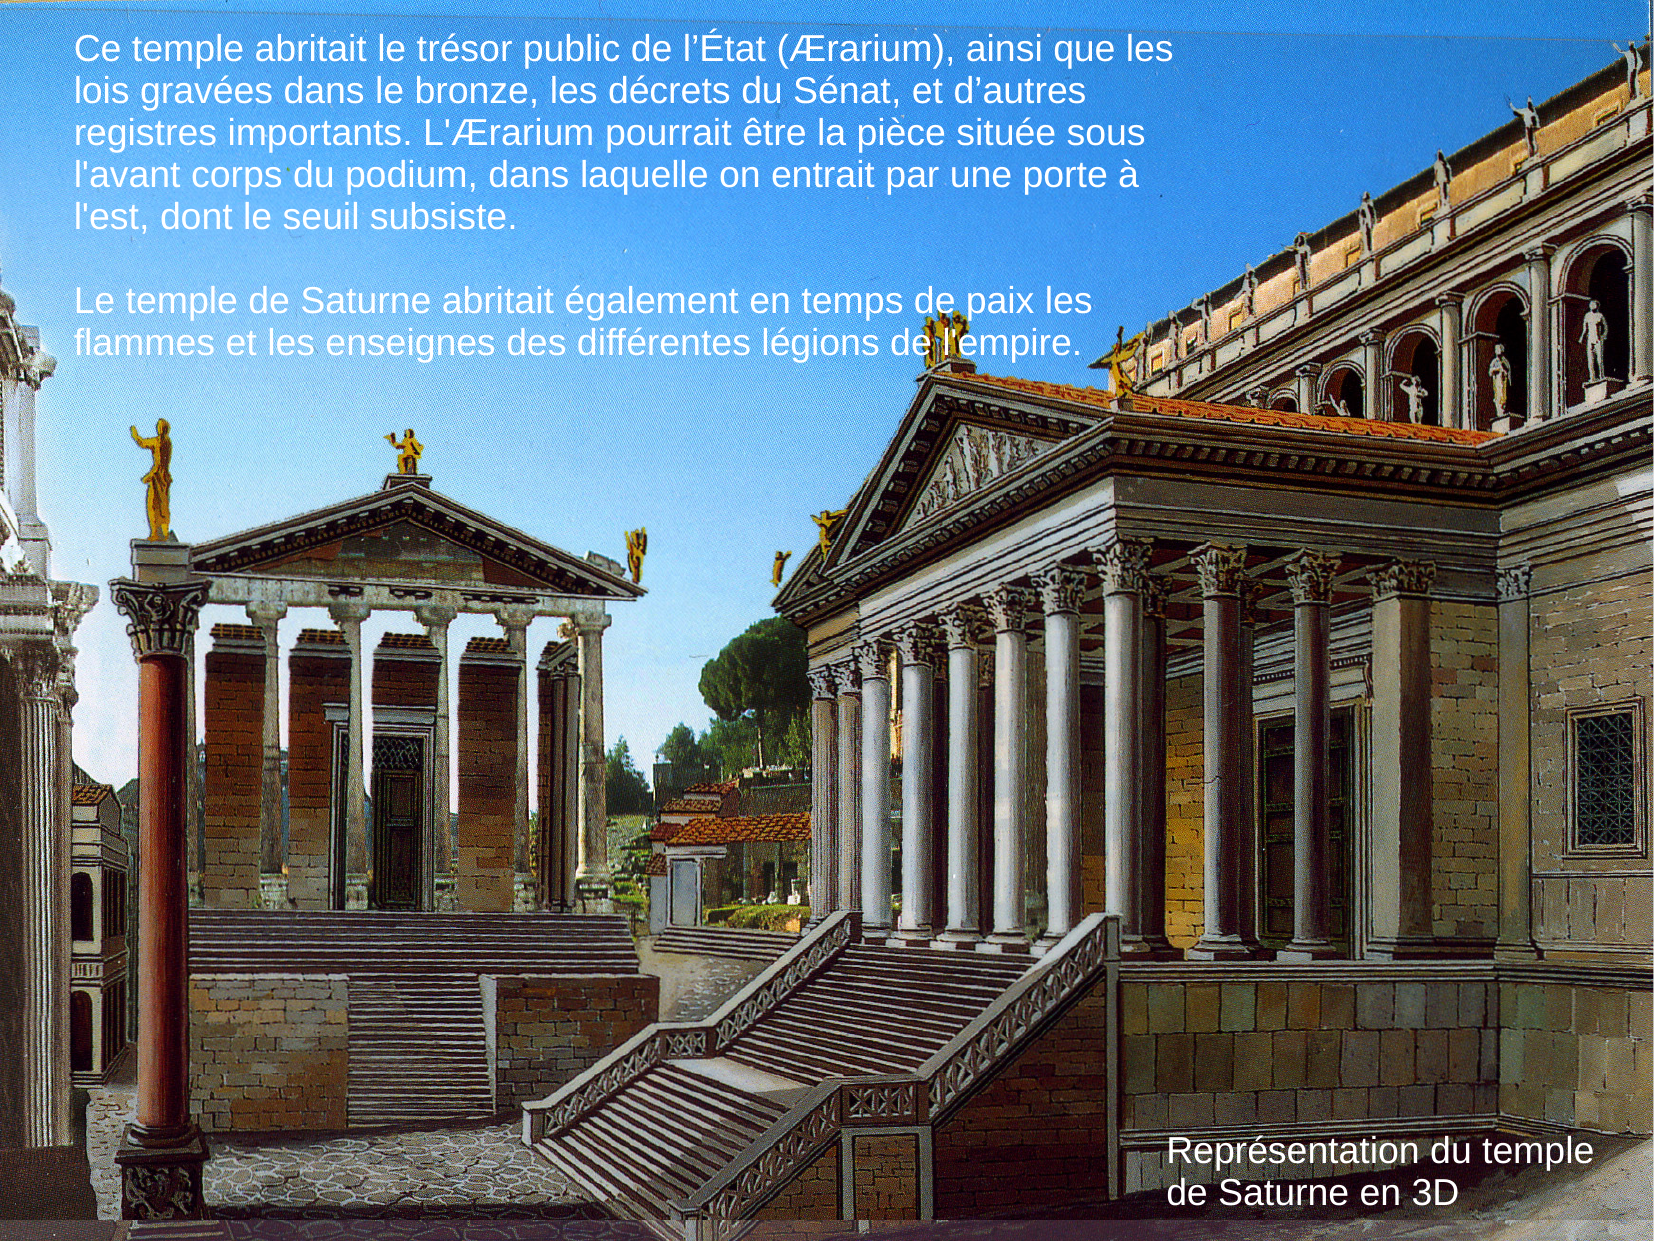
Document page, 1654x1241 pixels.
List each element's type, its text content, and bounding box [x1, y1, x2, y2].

text_box Ce temple abritait le trésor public de l’État (Ærarium), ainsi que les lois gravées dans le bronze, les décrets du Sénat, et d’autres registres importants. L'Ærarium pourrait être la pièce située sous l'avant corps du podium, dans laquelle on entrait par une porte à l'est, dont le seuil subsiste. Le temple de Saturne abritait également en temps de paix les flammes et les enseignes des différentes légions de l'empire. [59, 20, 1241, 371]
picture [0, 0, 1654, 1241]
text_box Représentation du temple de Saturne en 3D [1151, 1122, 1654, 1221]
